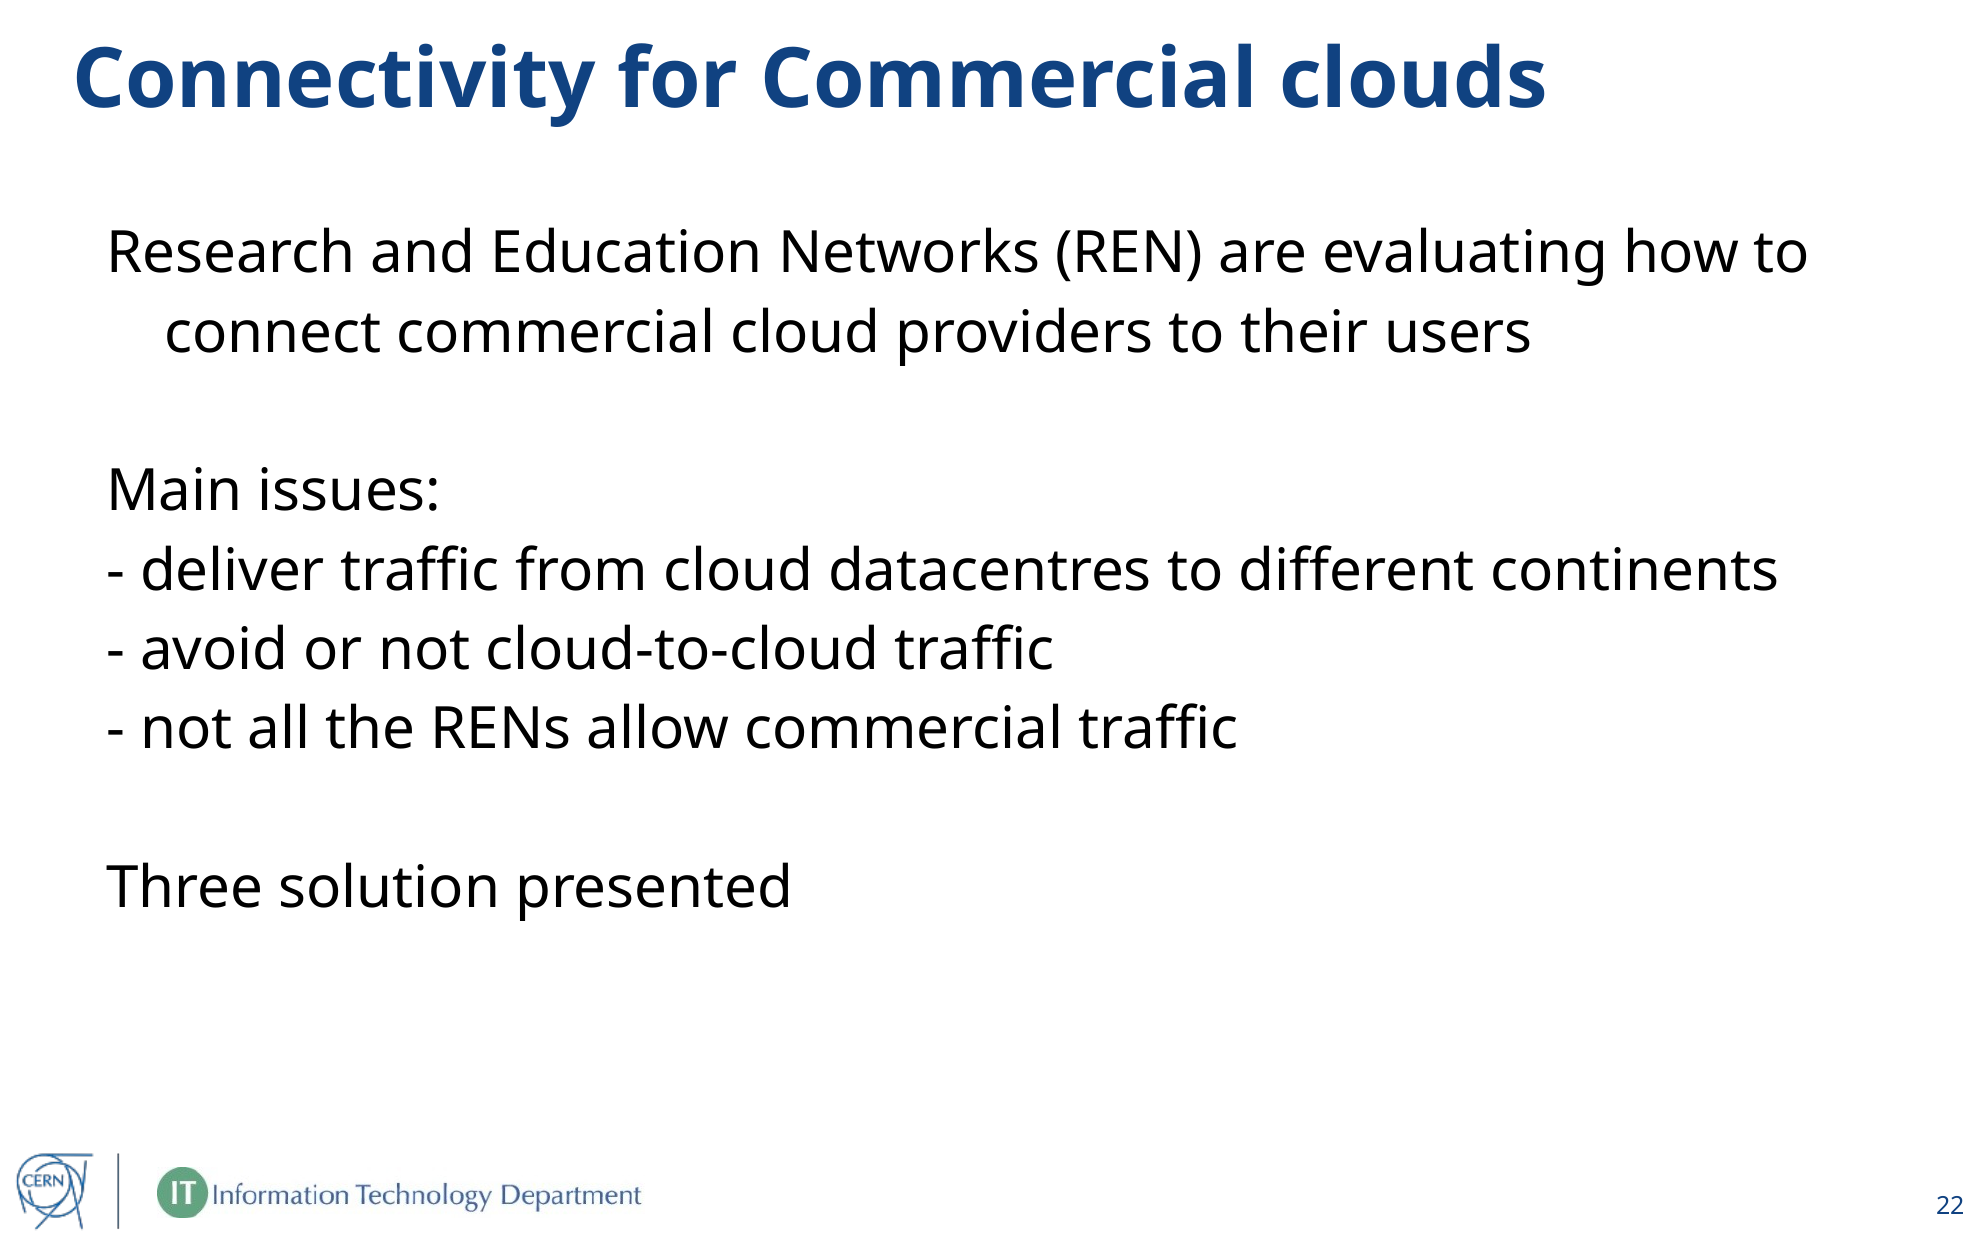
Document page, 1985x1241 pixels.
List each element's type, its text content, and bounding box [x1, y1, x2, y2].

title Connectivity for Commercial clouds [72, 0, 1834, 166]
text_box Research and Education Networks (REN) are evaluating how to connect commercial cloud providers to their users Main issues: - deliver traffic from cloud datacentres to different continents - avoid or not cloud-to-cloud traffic - not all the RENs allow commercial traffic Three solution presented [91, 203, 1921, 1241]
picture [38, 1207, 55, 1215]
picture [51, 1200, 64, 1215]
picture [16, 1188, 64, 1236]
picture [19, 1188, 64, 1207]
